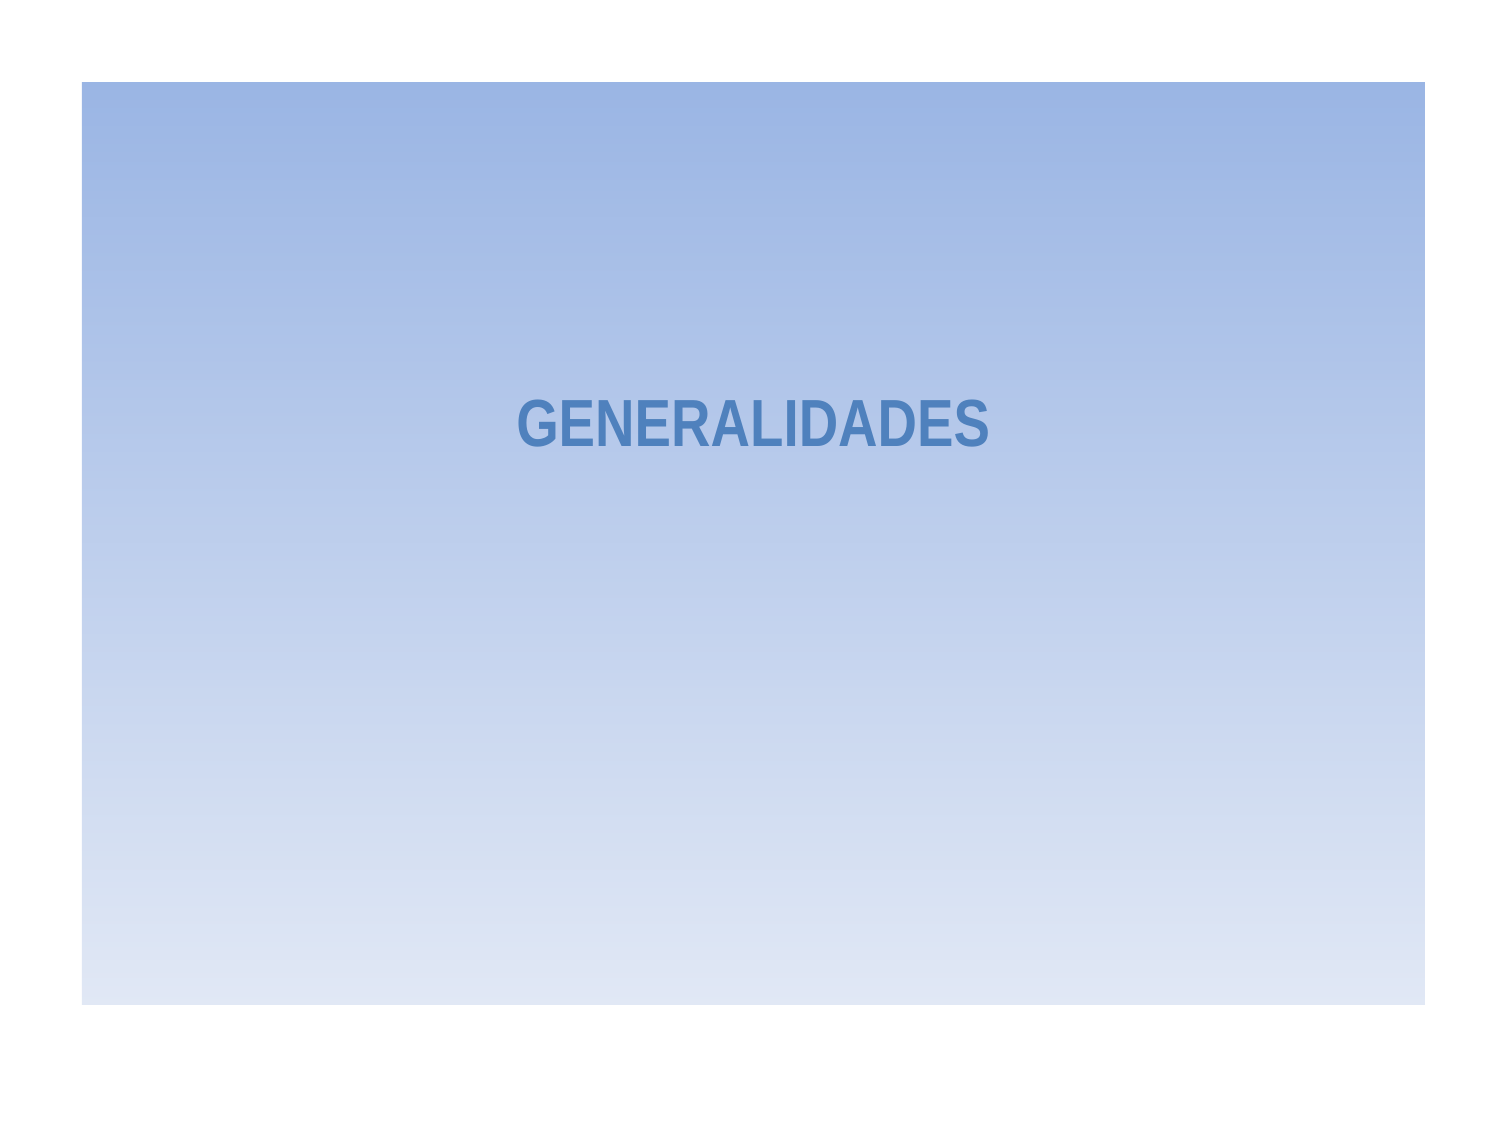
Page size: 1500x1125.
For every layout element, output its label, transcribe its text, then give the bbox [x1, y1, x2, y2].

list GENERALIDADES [81, 82, 1425, 1006]
